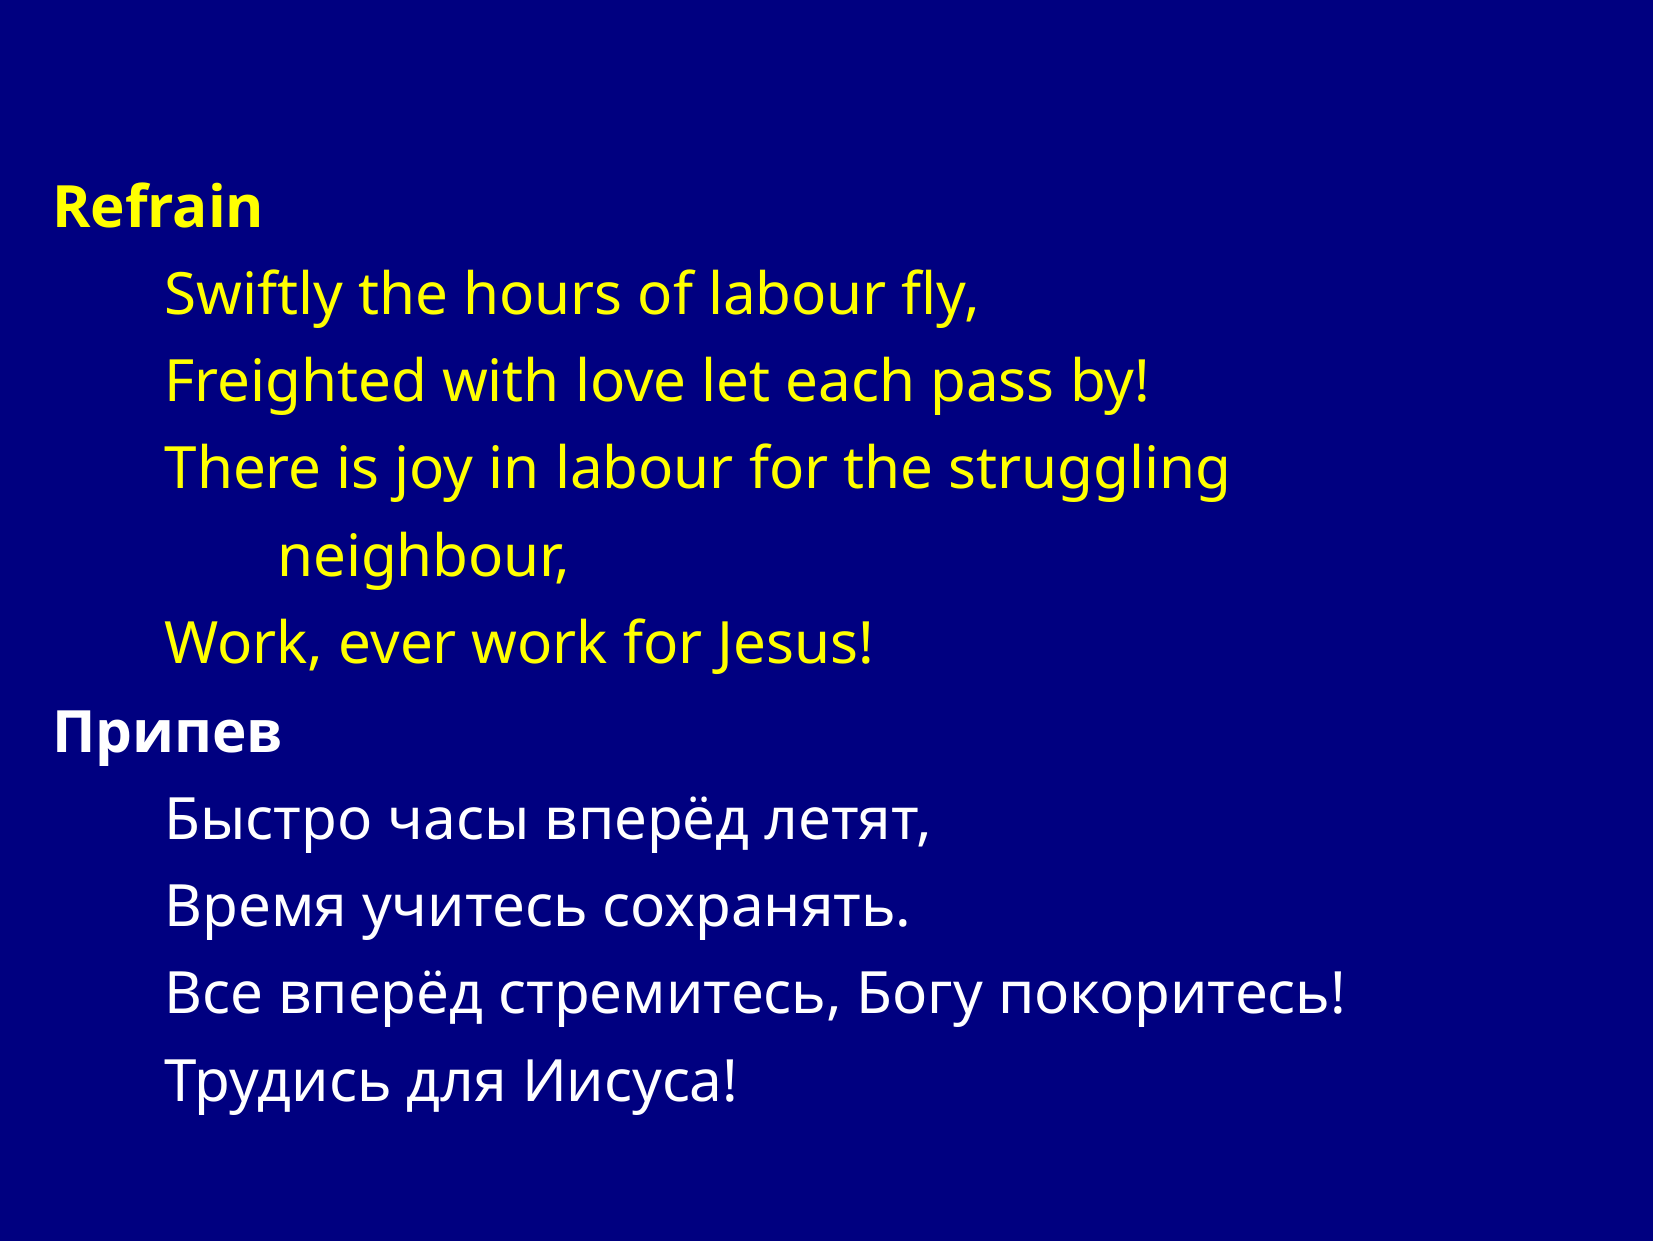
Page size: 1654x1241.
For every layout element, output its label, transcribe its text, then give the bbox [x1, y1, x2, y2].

text_box Refrain Swiftly the hours of labour fly, Freighted with love let each pass by! There is joy in labour for the struggling neighbour, Work, ever work for Jesus! [37, 150, 1576, 638]
text_box Припев Быстро часы вперёд летят, Время учитесь сохранять. Все вперёд стремитесь, Богу покоритесь! Трудись для Иисуса! [37, 675, 1653, 1163]
